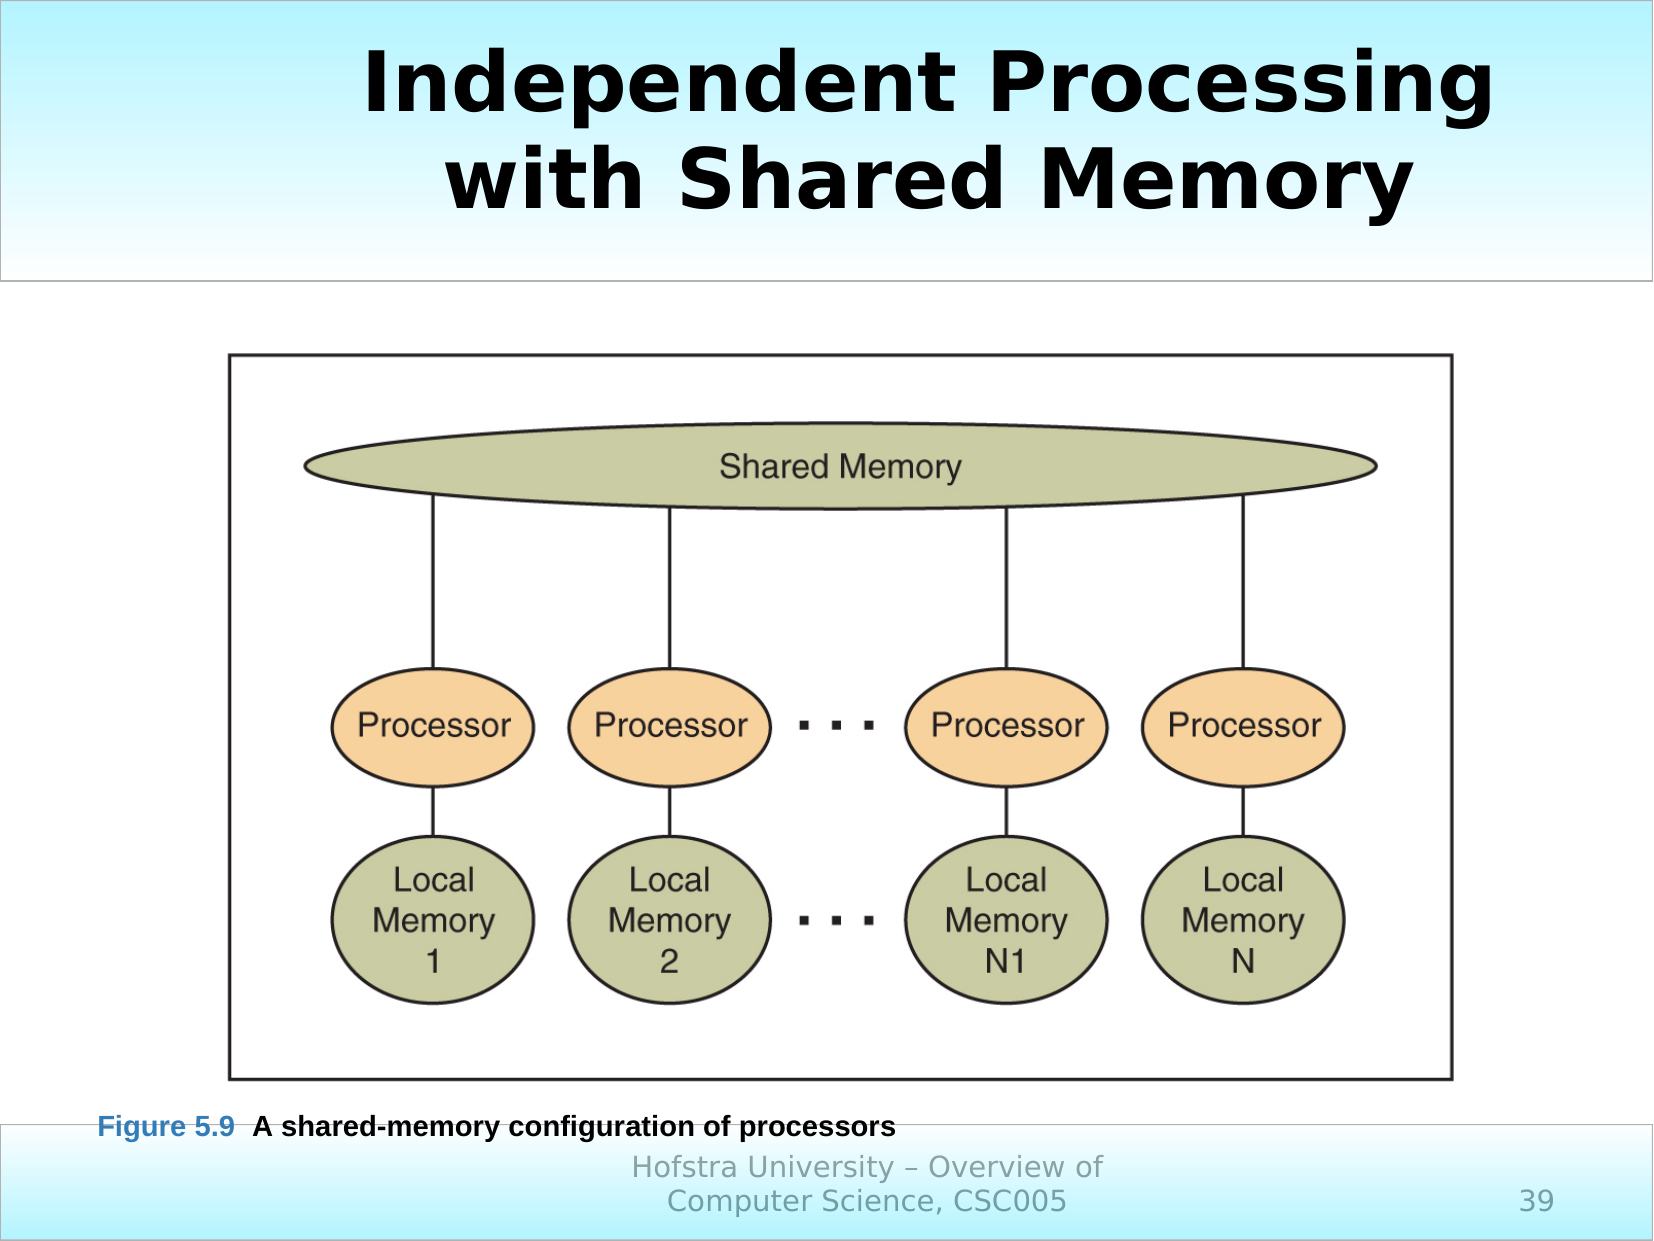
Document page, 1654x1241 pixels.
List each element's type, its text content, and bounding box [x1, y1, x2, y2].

picture [220, 344, 1461, 1086]
title Independent Processing with Shared Memory [247, 12, 1612, 250]
text_box Figure 5.9 A shared-memory configuration of processors [82, 1102, 912, 1151]
